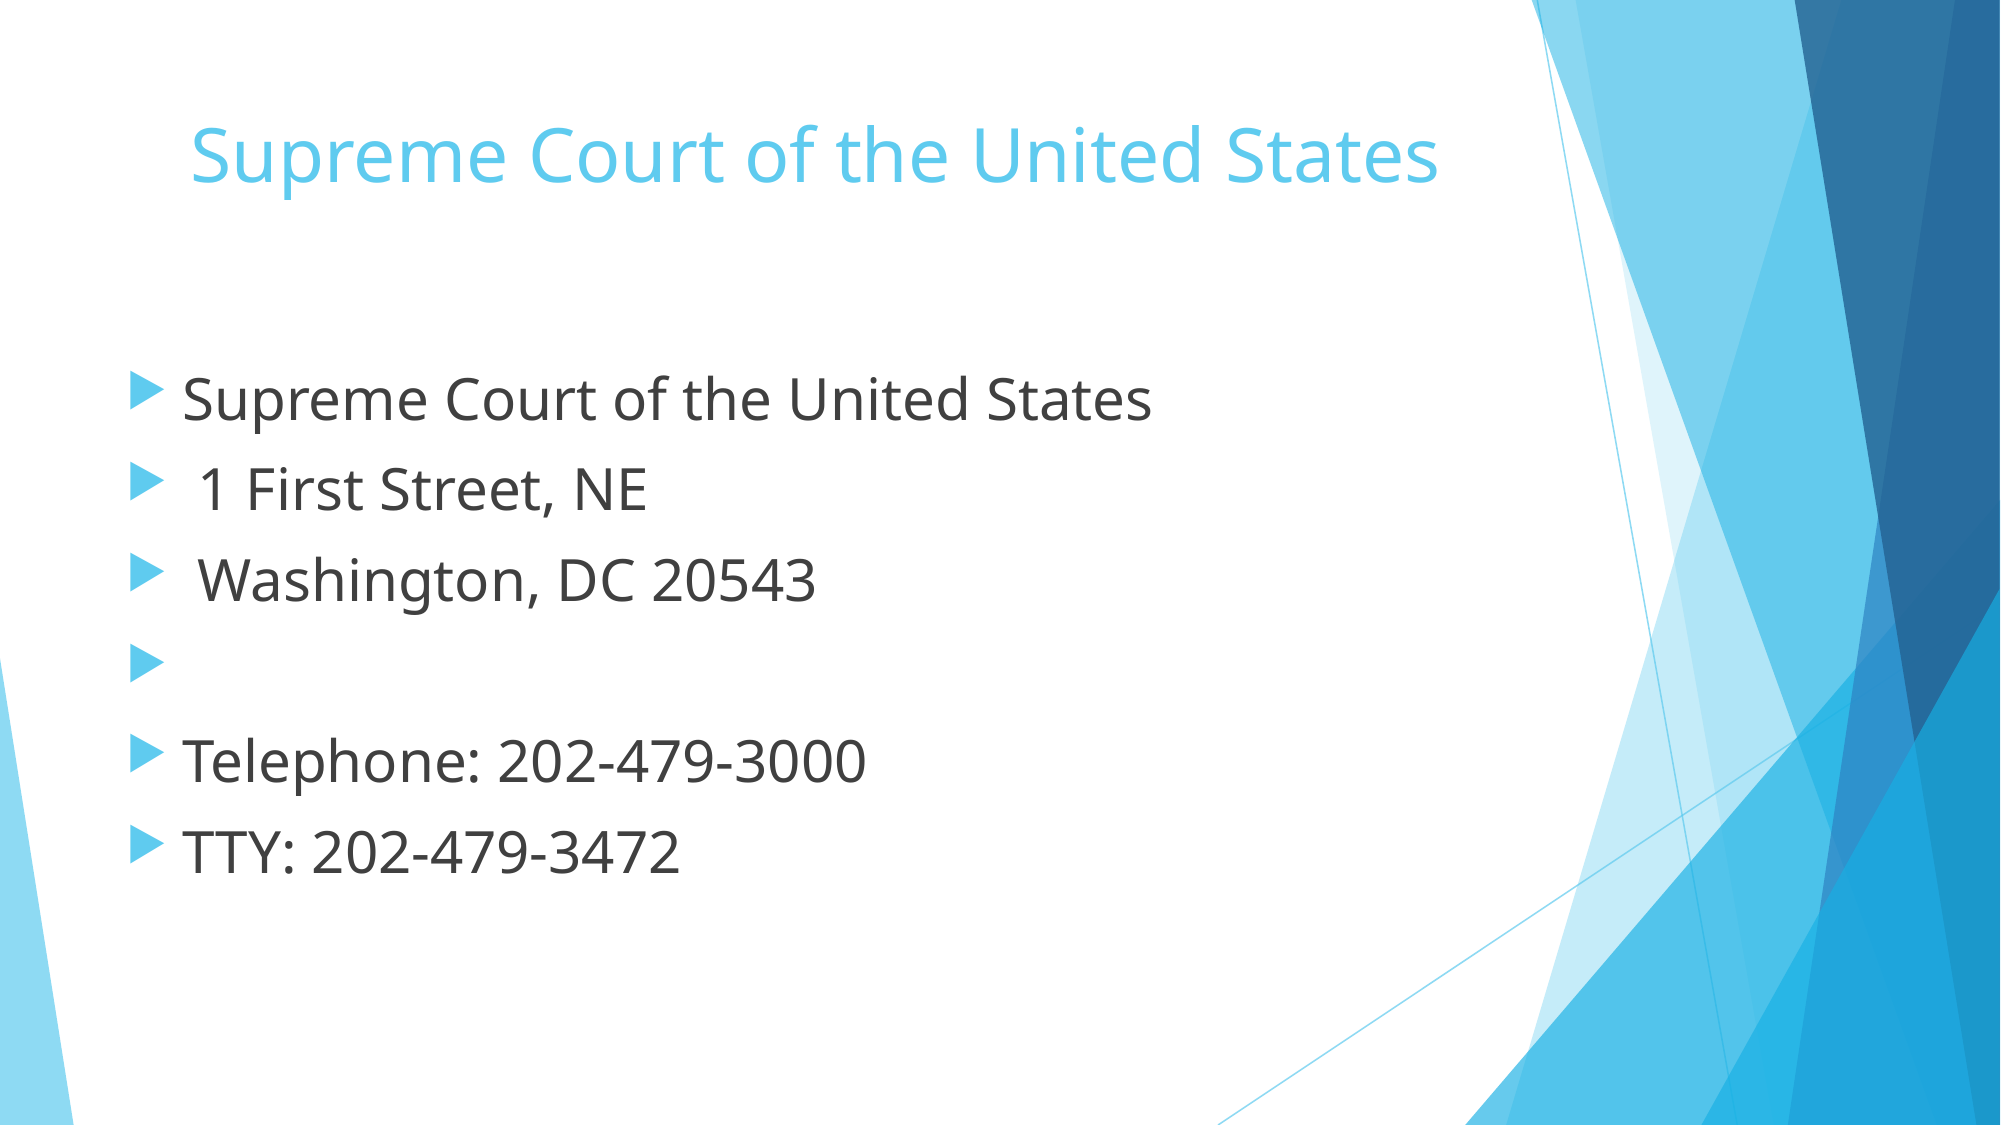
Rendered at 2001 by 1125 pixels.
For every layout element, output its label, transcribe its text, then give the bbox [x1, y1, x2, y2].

list Supreme Court of the United States 1 First Street, NE Washington, DC 20543 Telephone: 202-479-3000 TTY: 202-479-3472 [111, 354, 1522, 992]
title Supreme Court of the United States [111, 99, 1522, 317]
